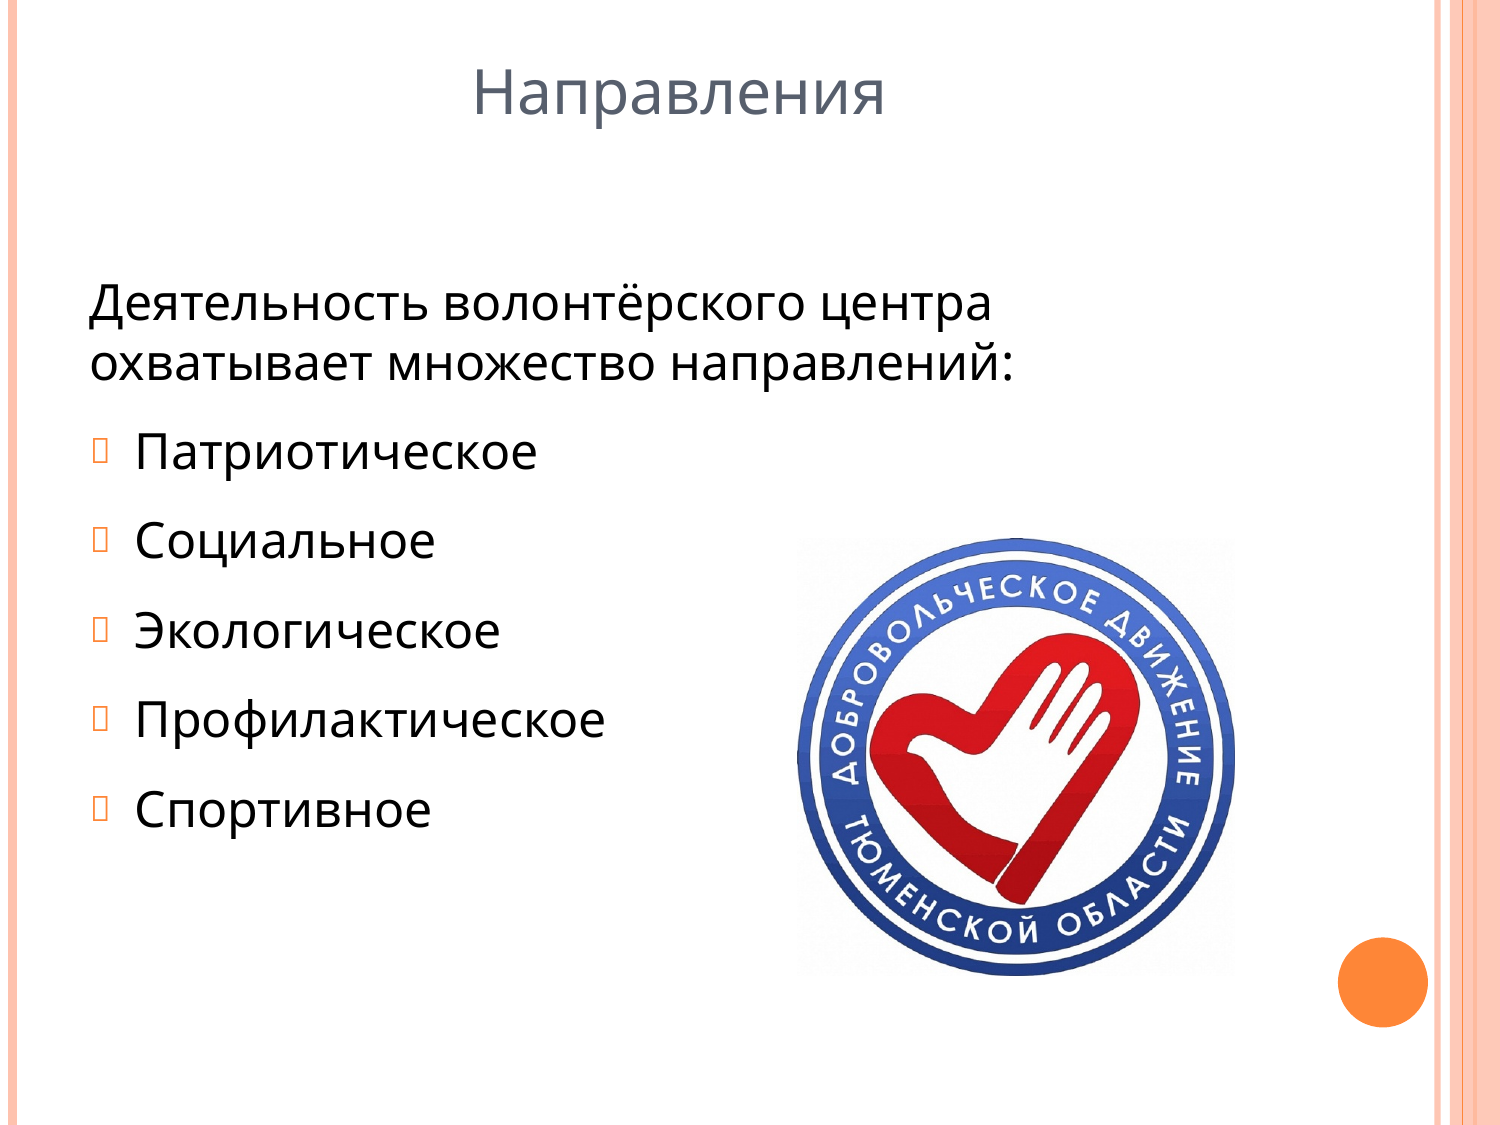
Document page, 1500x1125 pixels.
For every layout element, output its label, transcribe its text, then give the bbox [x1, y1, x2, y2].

list Деятельность волонтёрского центра охватывает множество направлений: Патриотическое Социальное Экологическое Профилактическое Спортивное [75, 262, 1300, 1062]
picture [797, 538, 1235, 976]
title Направления [75, 45, 1300, 233]
